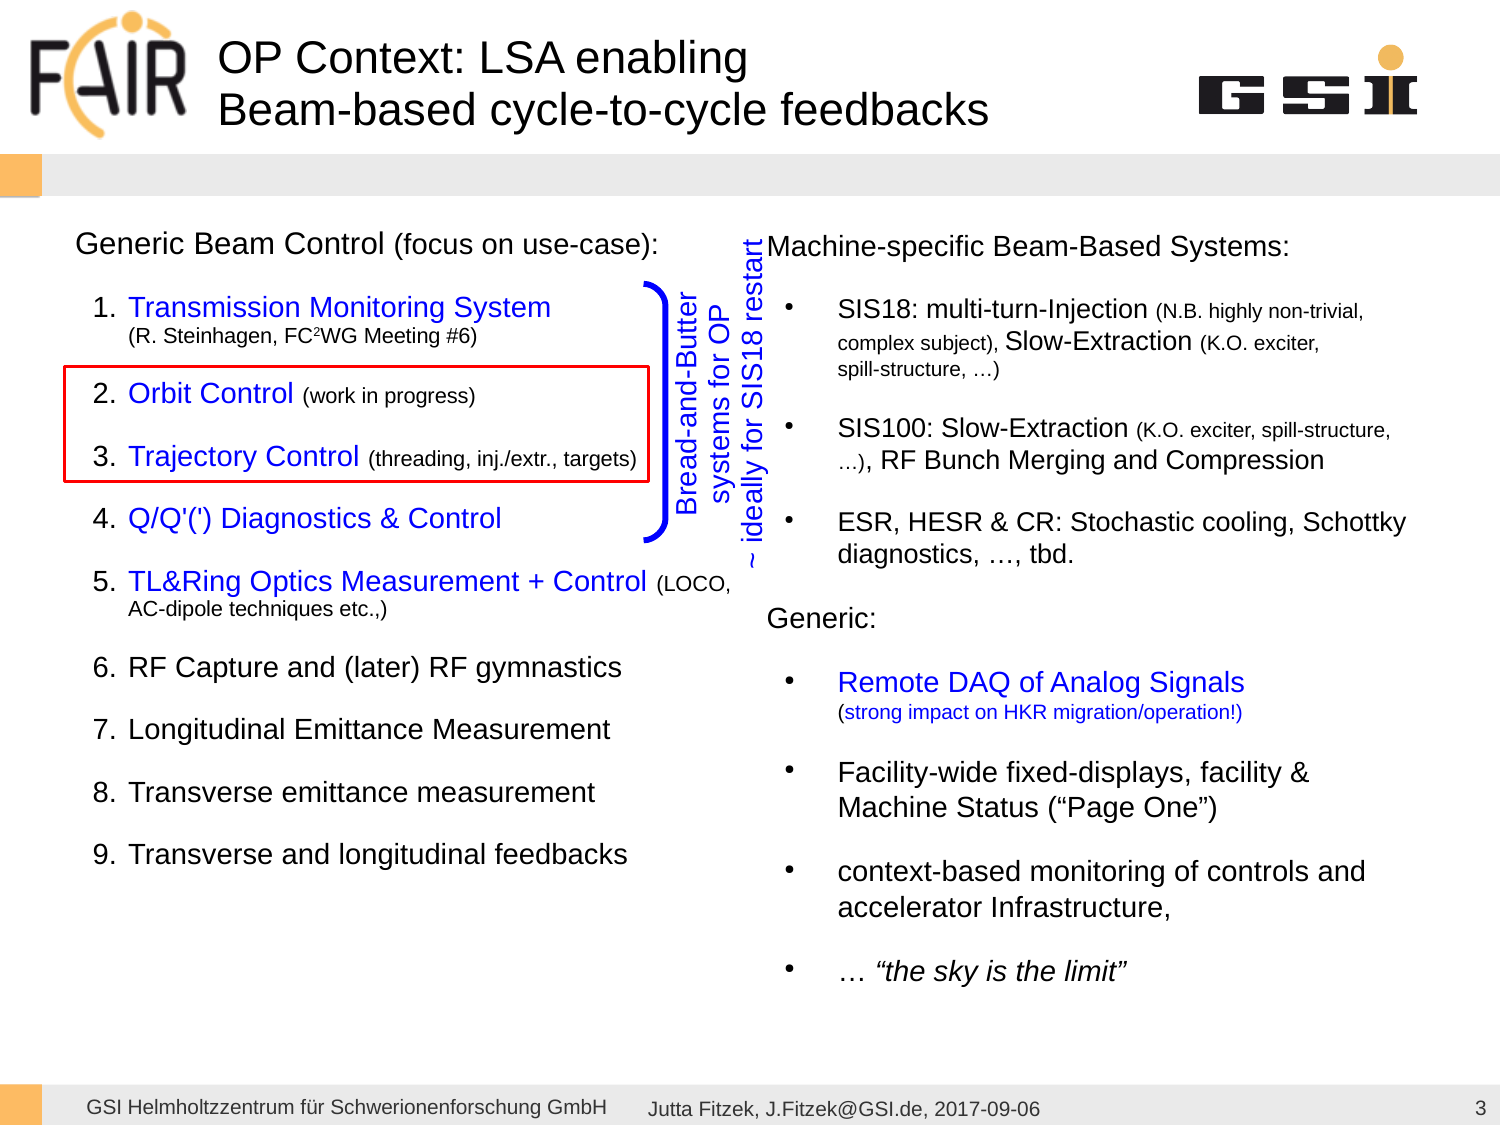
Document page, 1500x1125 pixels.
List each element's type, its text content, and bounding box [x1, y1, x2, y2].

text_box Bread-and-Butter systems for OP ~ ideally for SIS18 restart [662, 224, 776, 584]
list Generic Beam Control (focus on use-case): Transmission Monitoring System (R. Steinhagen, FC2WG Meeting #6) Orbit Control (work in progress) Trajectory Control (threading, inj./extr., targets) Q/Q'(') Diagnostics & Control TL&Ring Optics Measurement + Control (LOCO, AC-dipole techniques etc.,) RF Capture and (later) RF gymnastics Longitudinal Emittance Measurement Transverse emittance measurement Transverse and longitudinal feedbacks [75, 226, 734, 1050]
list Generic Beam Control (focus on use-case): Transmission Monitoring System (R. Steinhagen, FC2WG Meeting #6) Orbit Control (work in progress) Trajectory Control (threading, inj./extr., targets) Q/Q'(') Diagnostics & Control TL&Ring Optics Measurement + Control (LOCO, AC-dipole techniques etc.,) RF Capture and (later) RF gymnastics Longitudinal Emittance Measurement Transverse emittance measurement Transverse and longitudinal feedbacks [75, 368, 647, 480]
picture [1197, 42, 1419, 117]
list Machine-specific Beam-Based Systems: SIS18: multi-turn-Injection (N.B. highly non-trivial, complex subject), Slow-Extraction (K.O. exciter, spill‑structure, …) SIS100: Slow-Extraction (K.O. exciter, spill‑structure, …), RF Bunch Merging and Compression ESR, HESR & CR: Stochastic cooling, Schottky diagnostics, …, tbd. Generic: Remote DAQ of Analog Signals (strong impact on HKR migration/operation!) Facility-wide fixed-displays, facility & Machine Status (“Page One”) context-based monitoring of controls and accelerator Infrastructure, … “the sky is the limit” [766, 226, 1426, 1050]
title OP Context: LSA enabling Beam-based cycle-to-cycle feedbacks [217, 20, 1180, 147]
picture [30, 9, 187, 141]
